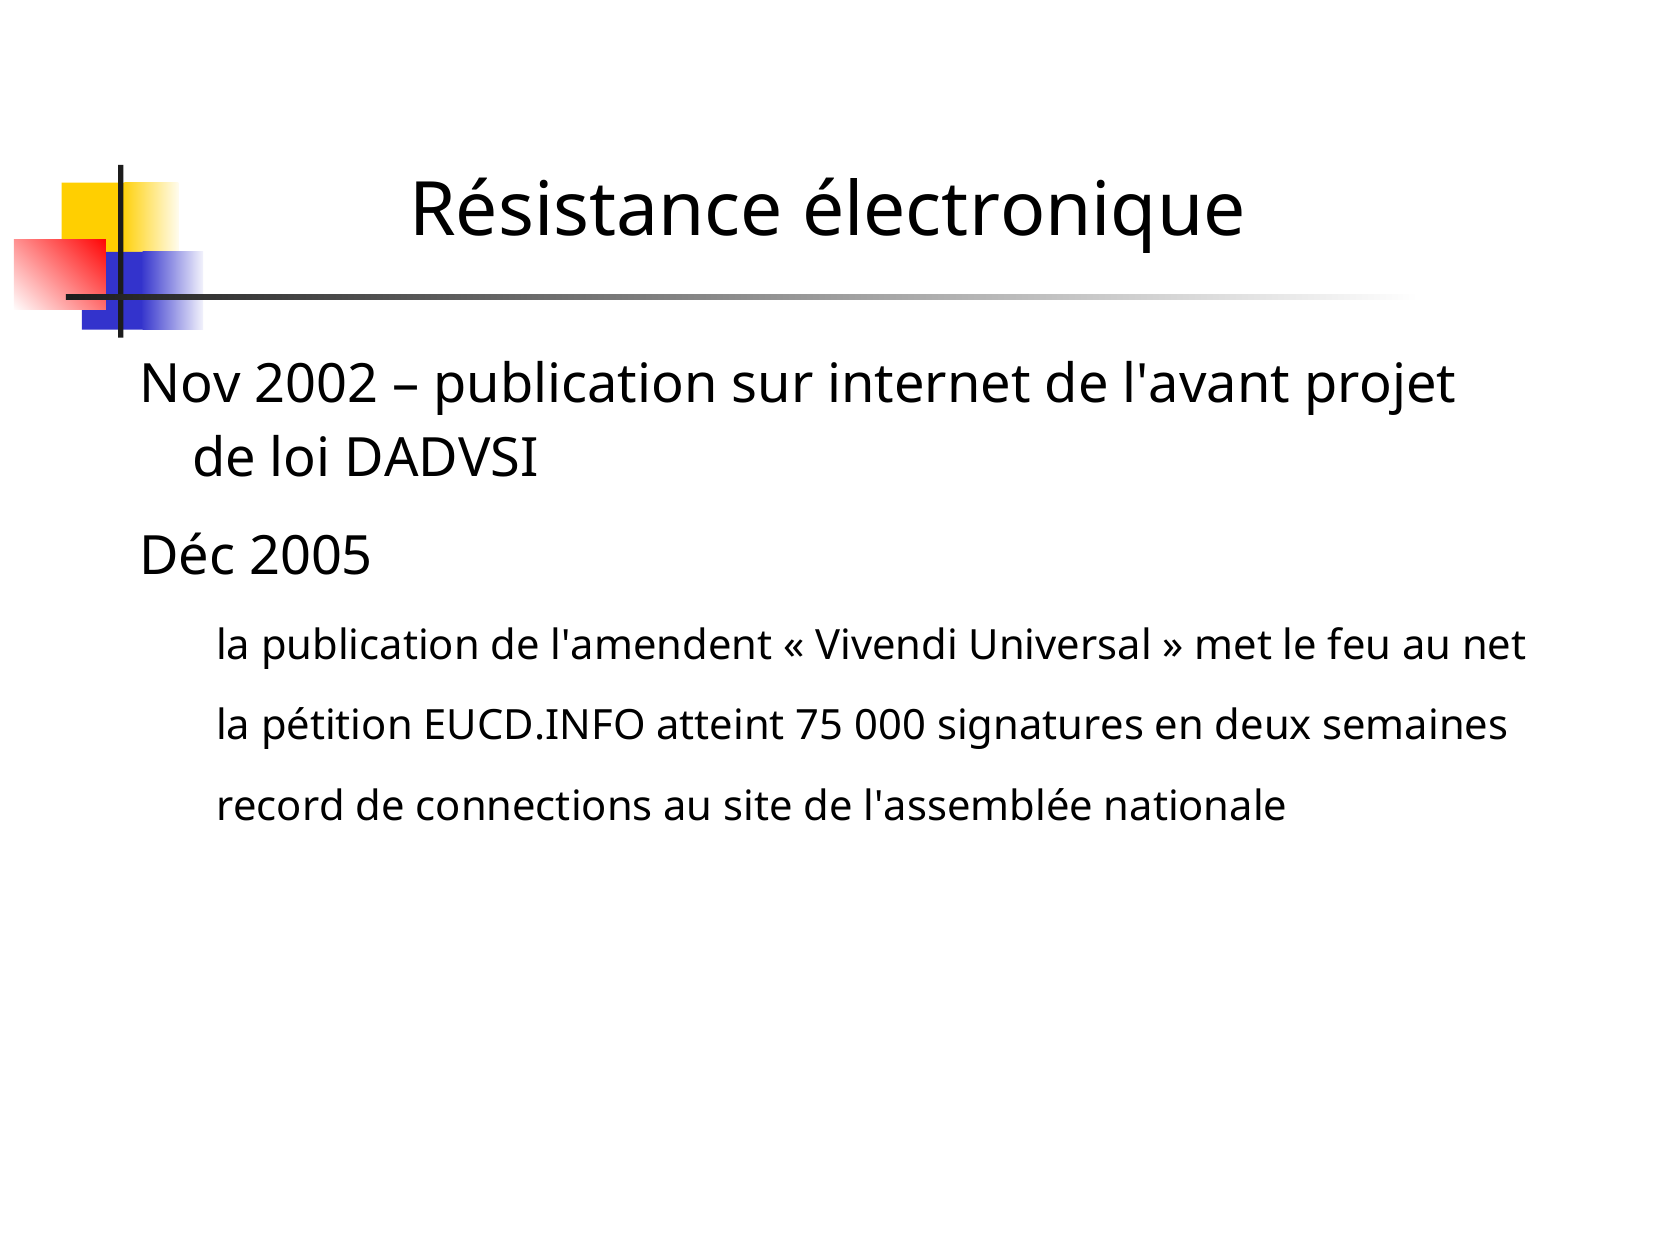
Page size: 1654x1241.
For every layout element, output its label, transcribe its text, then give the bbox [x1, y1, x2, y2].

list Nov 2002 – publication sur internet de l'avant projet de loi DADVSI Déc 2005 la publication de l'amendent « Vivendi Universal » met le feu au net la pétition EUCD.INFO atteint 75 000 signatures en deux semaines record de connections au site de l'assemblée nationale [121, 344, 1534, 1127]
title Résistance électronique [121, 102, 1534, 311]
